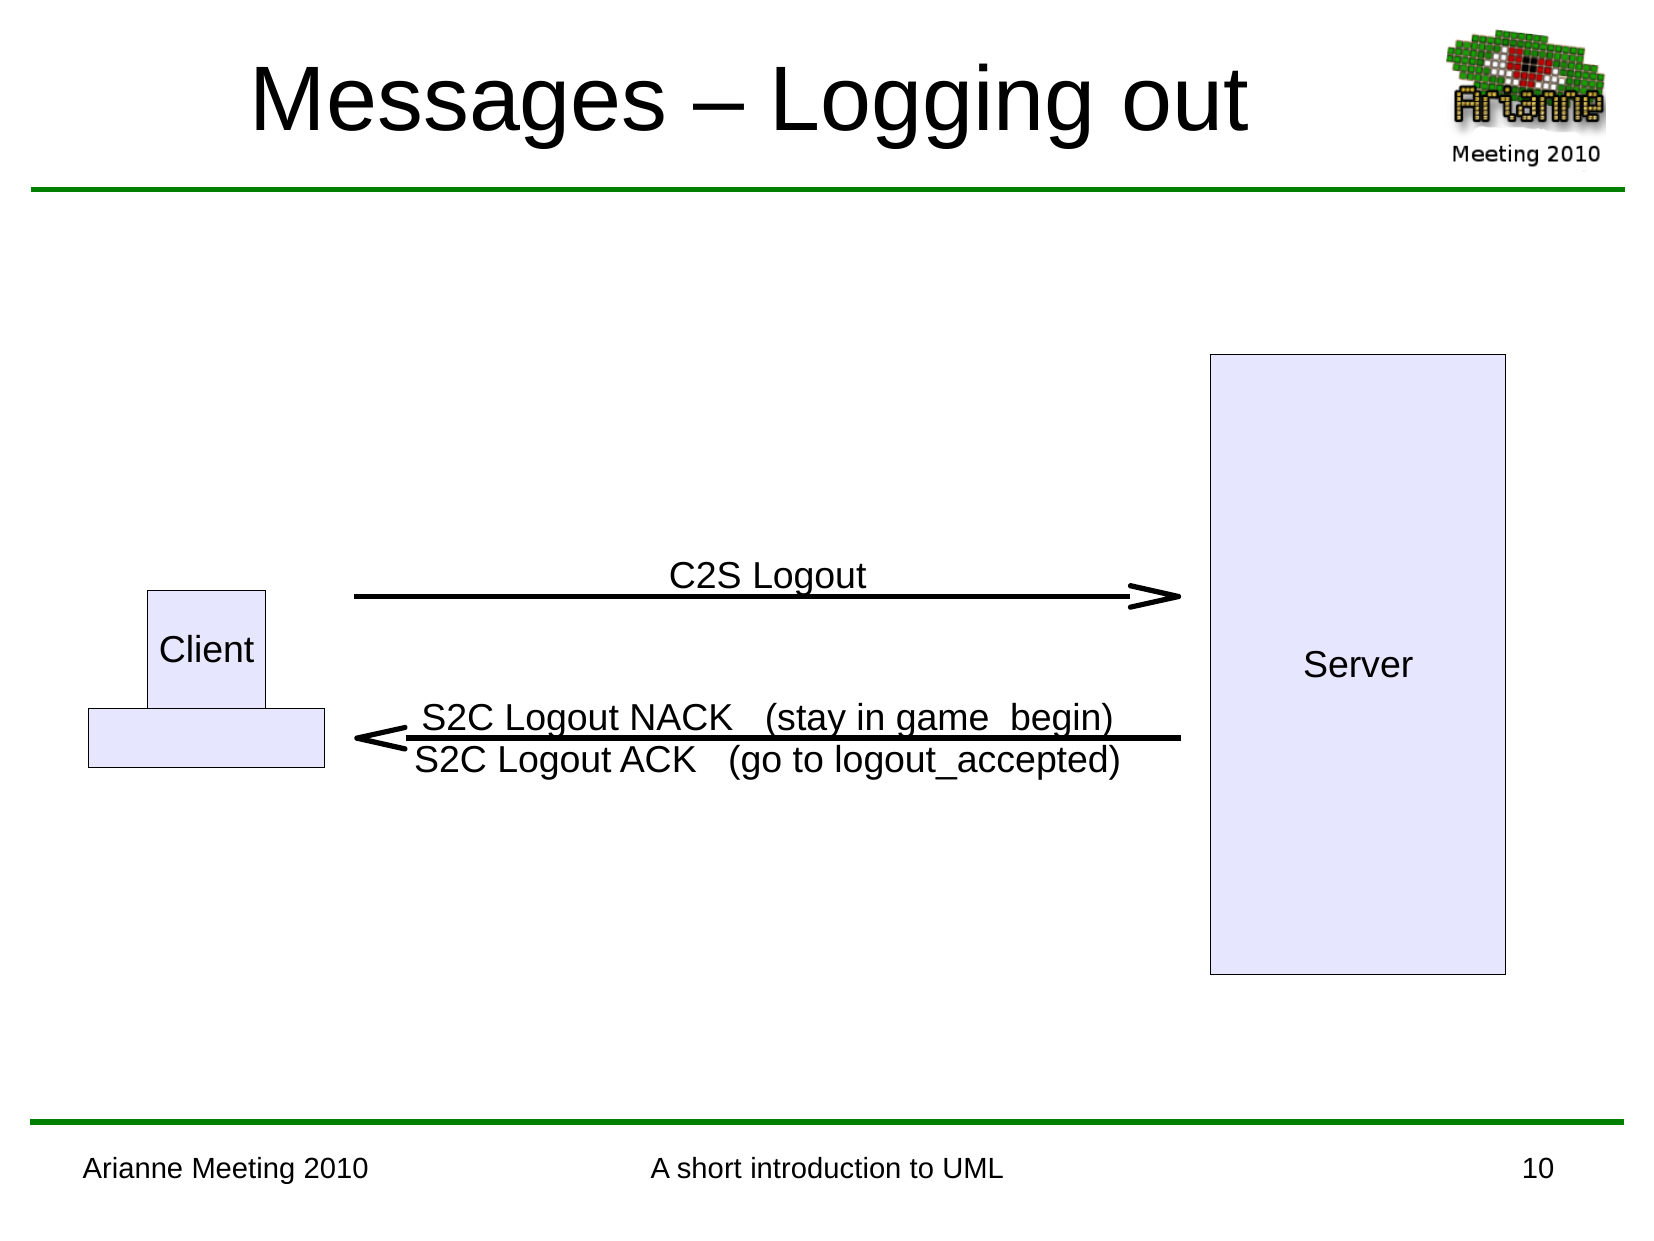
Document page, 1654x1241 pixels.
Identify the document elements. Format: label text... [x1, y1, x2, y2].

title Messages – Logging out [82, 47, 1418, 150]
text_box [88, 708, 325, 768]
picture [1446, 29, 1606, 178]
text_box Server [1210, 354, 1506, 975]
text_box Client [147, 590, 266, 708]
